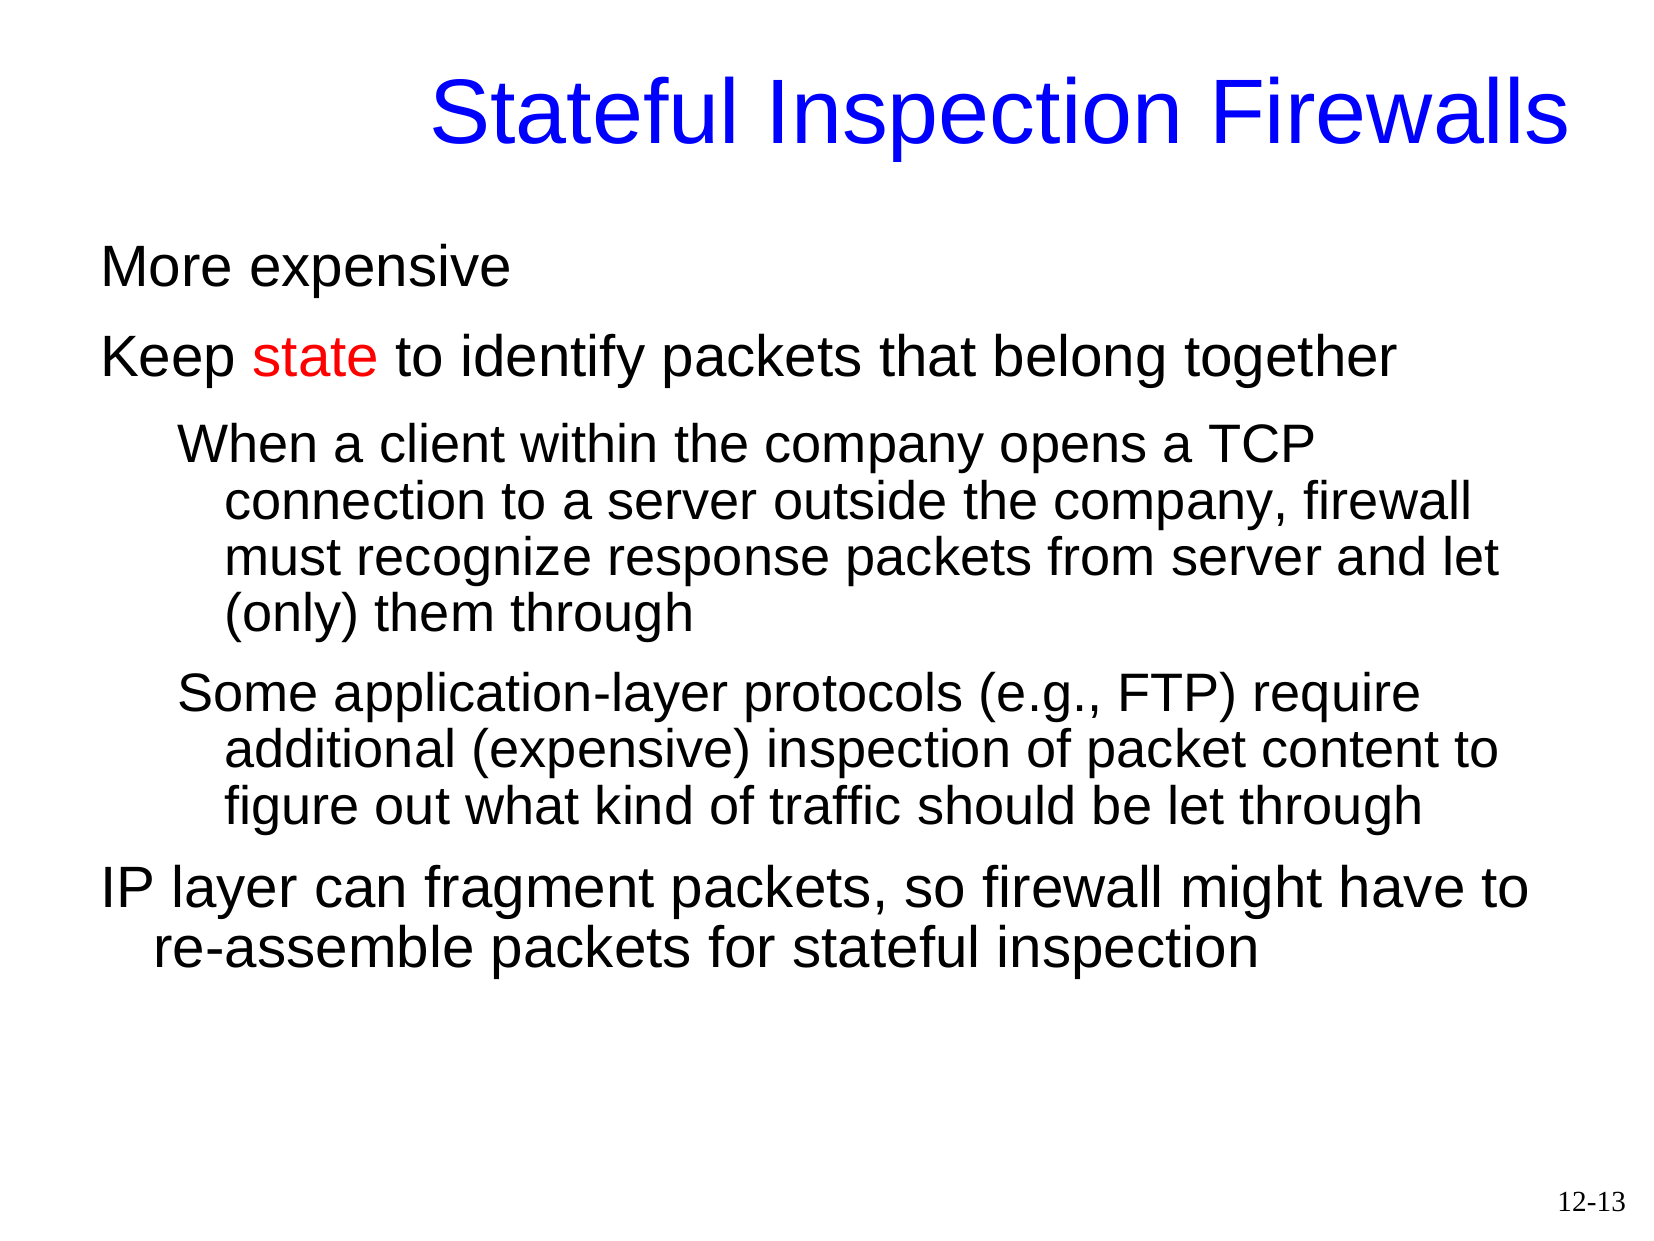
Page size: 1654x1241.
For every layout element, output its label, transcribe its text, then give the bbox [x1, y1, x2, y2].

title Stateful Inspection Firewalls [84, 11, 1573, 218]
list More expensive Keep state to identify packets that belong together When a client within the company opens a TCP connection to a server outside the company, firewall must recognize response packets from server and let (only) them through Some application-layer protocols (e.g., FTP) require additional (expensive) inspection of packet content to figure out what kind of traffic should be let through IP layer can fragment packets, so firewall might have to re-assemble packets for stateful inspection [82, 237, 1571, 1170]
